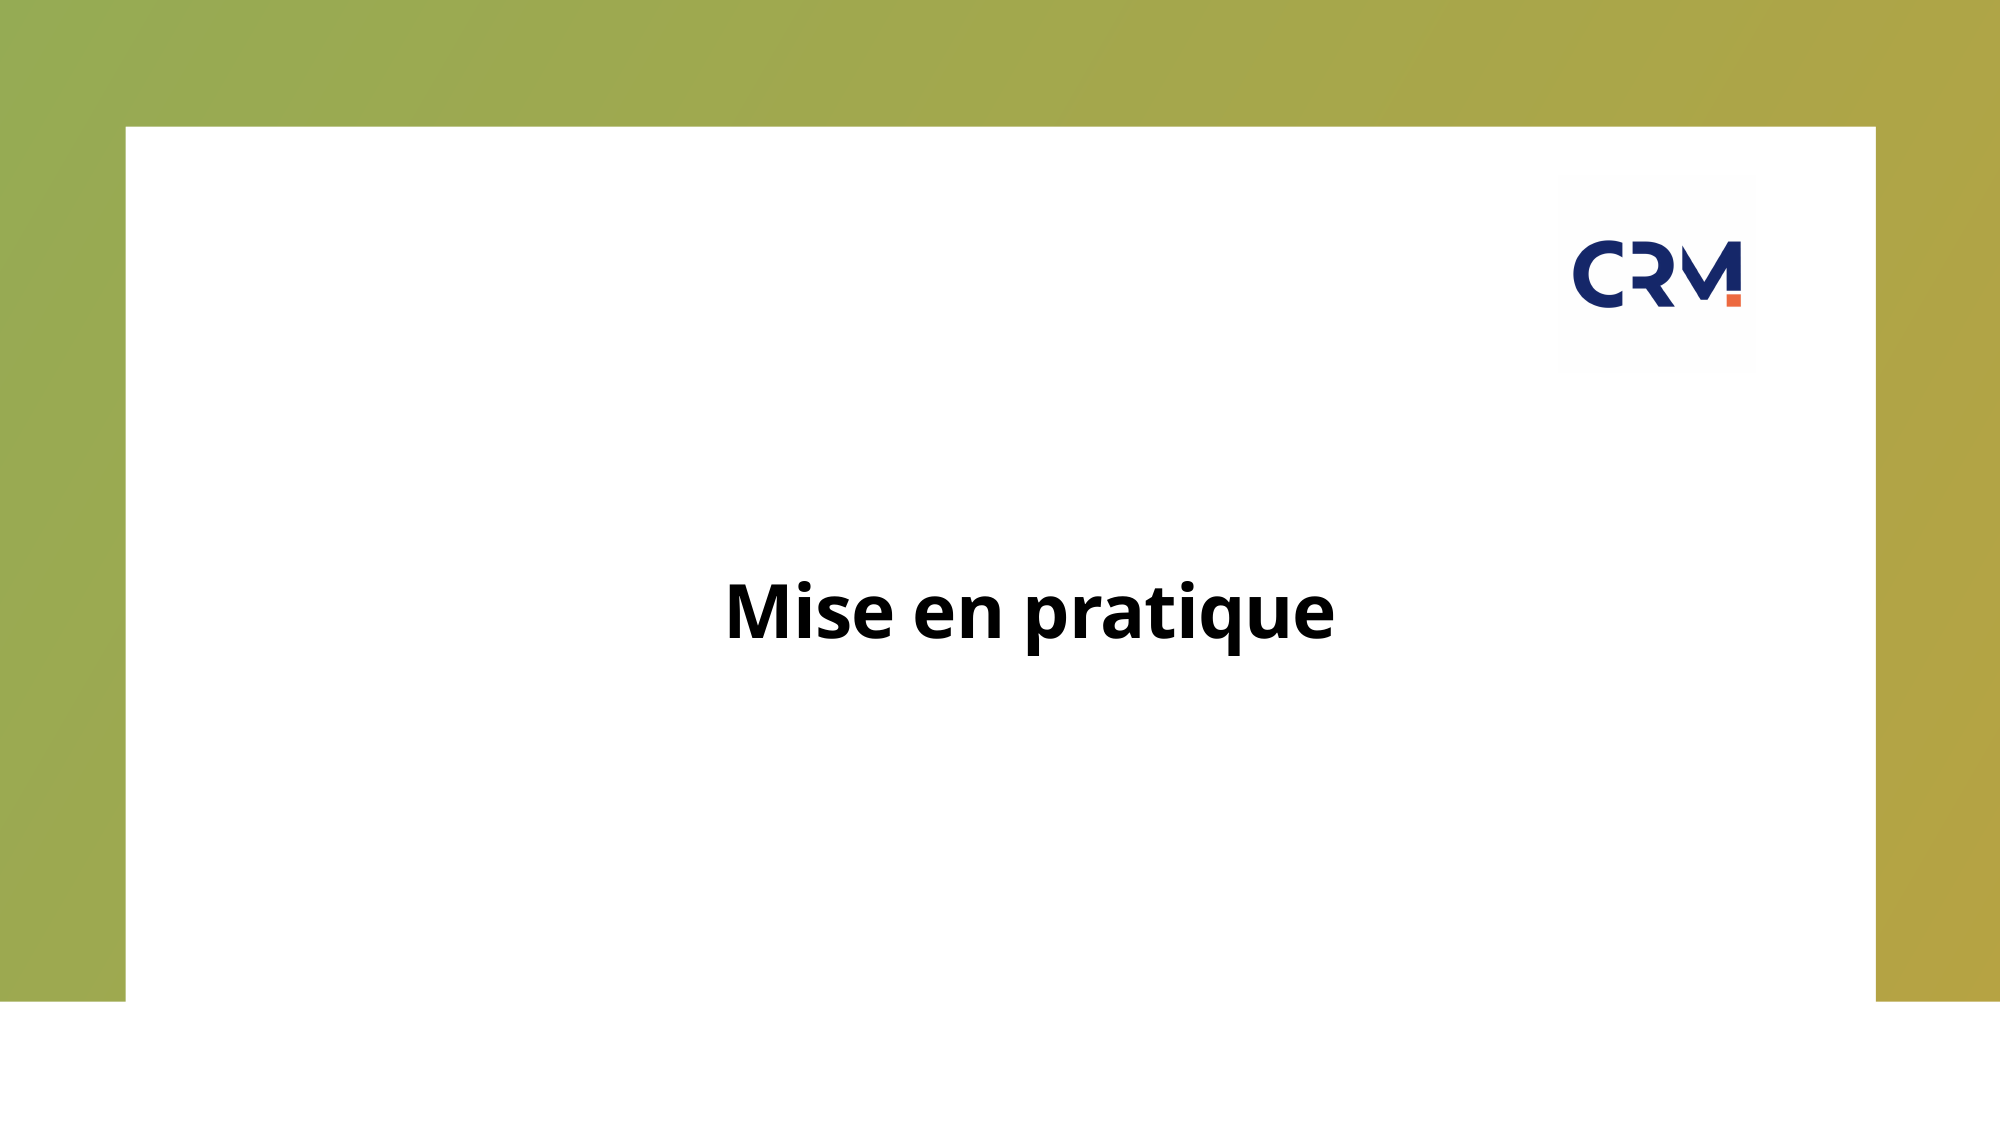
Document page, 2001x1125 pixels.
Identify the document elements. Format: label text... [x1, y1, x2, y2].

picture [1558, 175, 1756, 373]
title Mise en pratique [946, 562, 1781, 683]
list [244, 372, 946, 1033]
